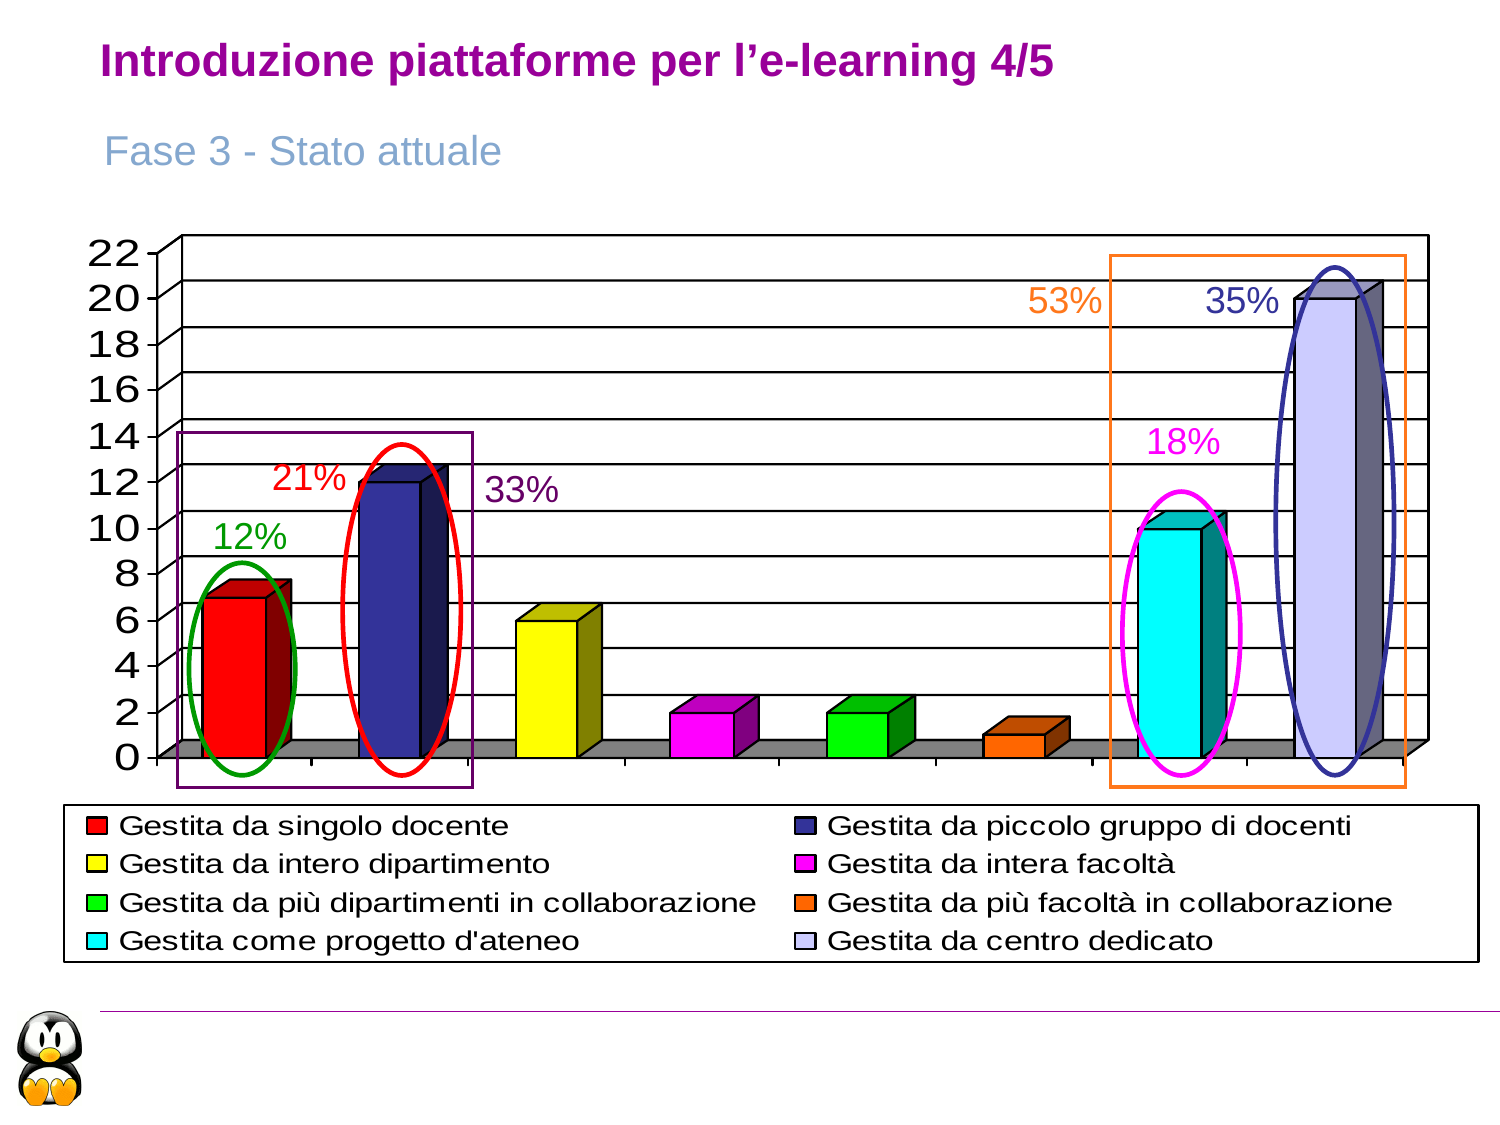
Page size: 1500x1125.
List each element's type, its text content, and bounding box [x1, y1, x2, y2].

chart [41, 208, 1495, 977]
text_box Fase 3 - Stato attuale [0, 125, 1247, 184]
text_box 18% [1146, 420, 1222, 463]
picture [17, 1011, 82, 1106]
text_box 12% [212, 515, 288, 558]
title Introduzione piattaforme per l’e-learning 4/5 [99, 35, 1075, 149]
text_box 21% [271, 456, 347, 499]
text_box 33% [484, 468, 560, 511]
text_box 35% [1205, 279, 1280, 322]
text_box 53% [1027, 279, 1103, 322]
